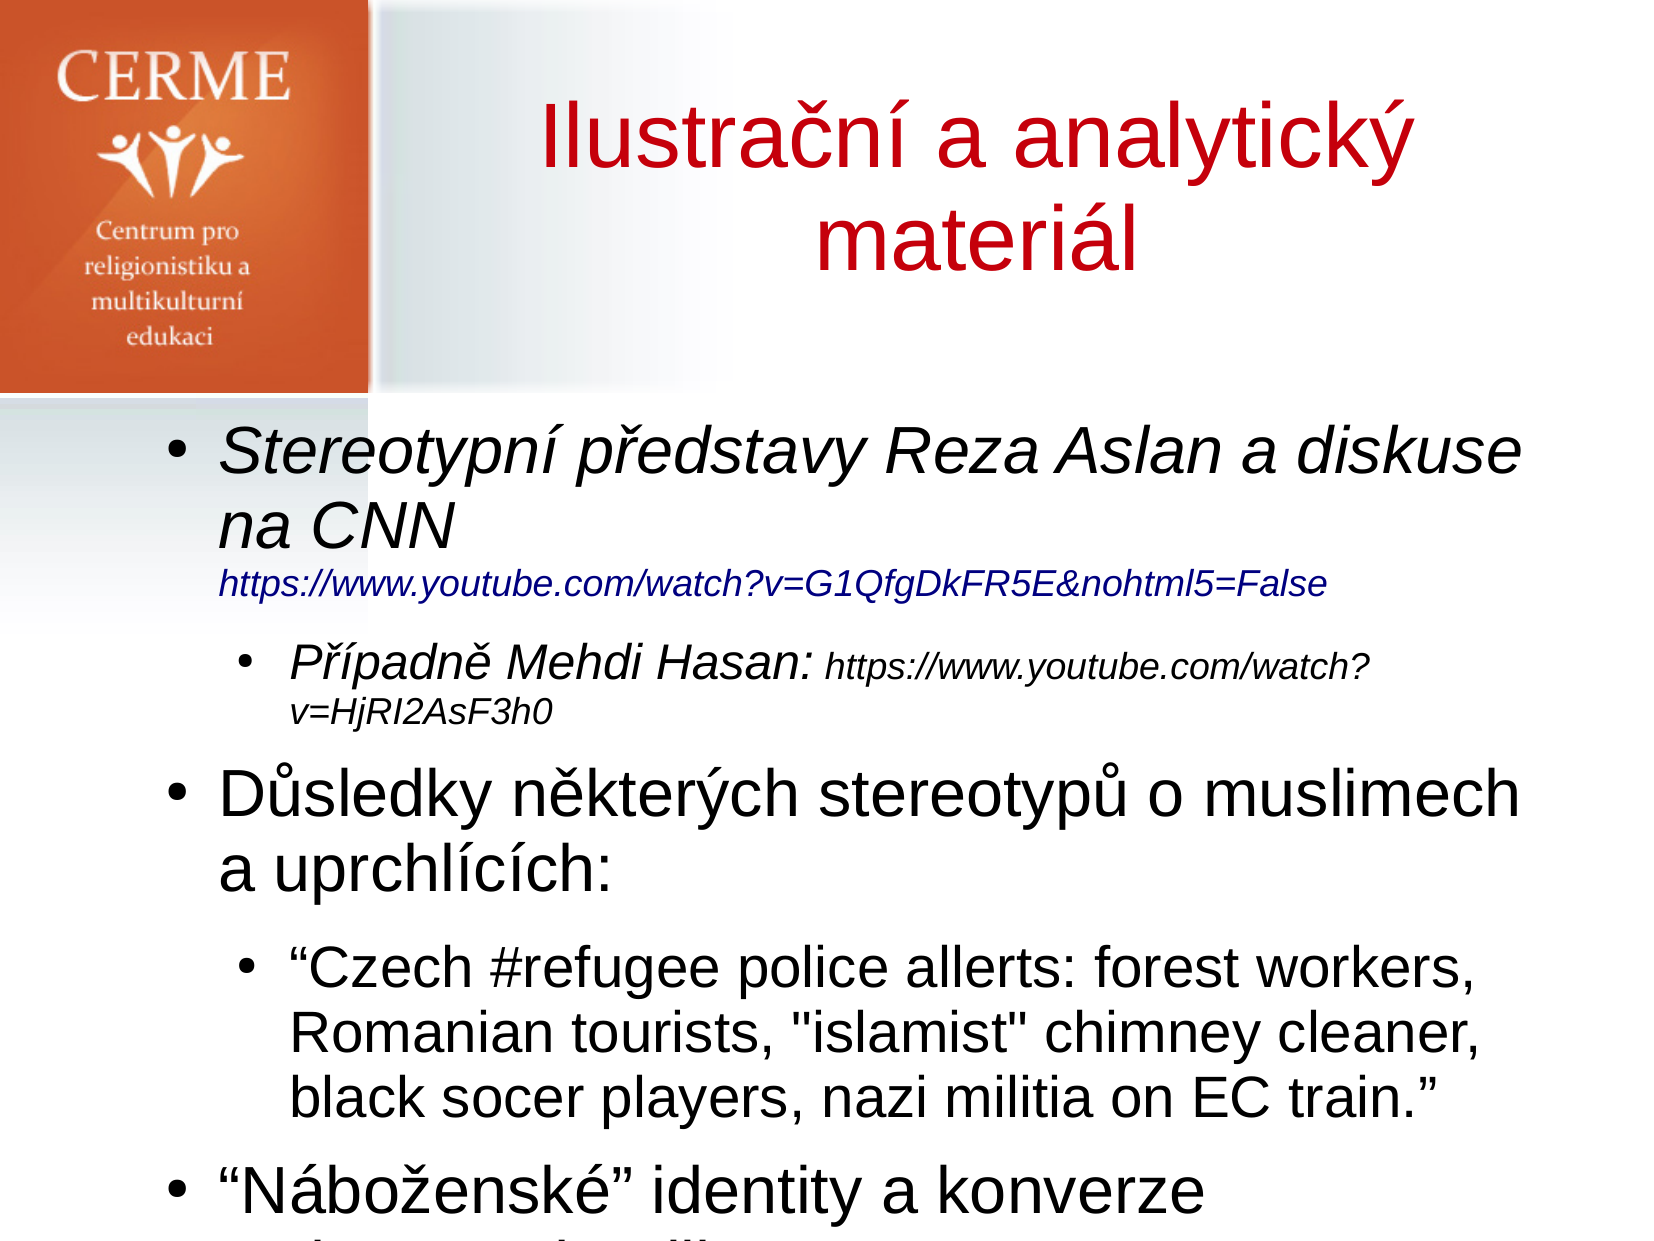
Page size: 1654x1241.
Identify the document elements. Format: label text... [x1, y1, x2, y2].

picture [342, 1109, 355, 1114]
picture [299, 1109, 313, 1114]
title Ilustrační a analytický materiál [383, 49, 1571, 325]
list Stereotypní představy Reza Aslan a diskuse na CNN https://www.youtube.com/watch?v=G1QfgDkFR5E&nohtml5=False Případně Mehdi Hasan: https://www.youtube.com/watch?v=HjRI2AsF3h0 Důsledky některých stereotypů o muslimech a uprchlících: “Czech ‪#‎refugee‬ police allerts: forest workers, Romanian tourists, "islamist" chimney cleaner, black socer players, nazi militia on EC train.” “Náboženské” identity a konverze Muhammada Aliho https://www.youtube.com/watch?v=rtxfTEyJZg4&nohtml5=False Stereotypy a každodenní praxe – morálně problematický experiment: https://www.facebook.com/HateFreeCulture/videos/696016720499825/ Hybridní identity a islám v Indii (Dargáh Nizamuddína Awliji, Dillí; video MVI_5582.avi) [147, 413, 1571, 1109]
picture [0, 0, 1648, 1232]
